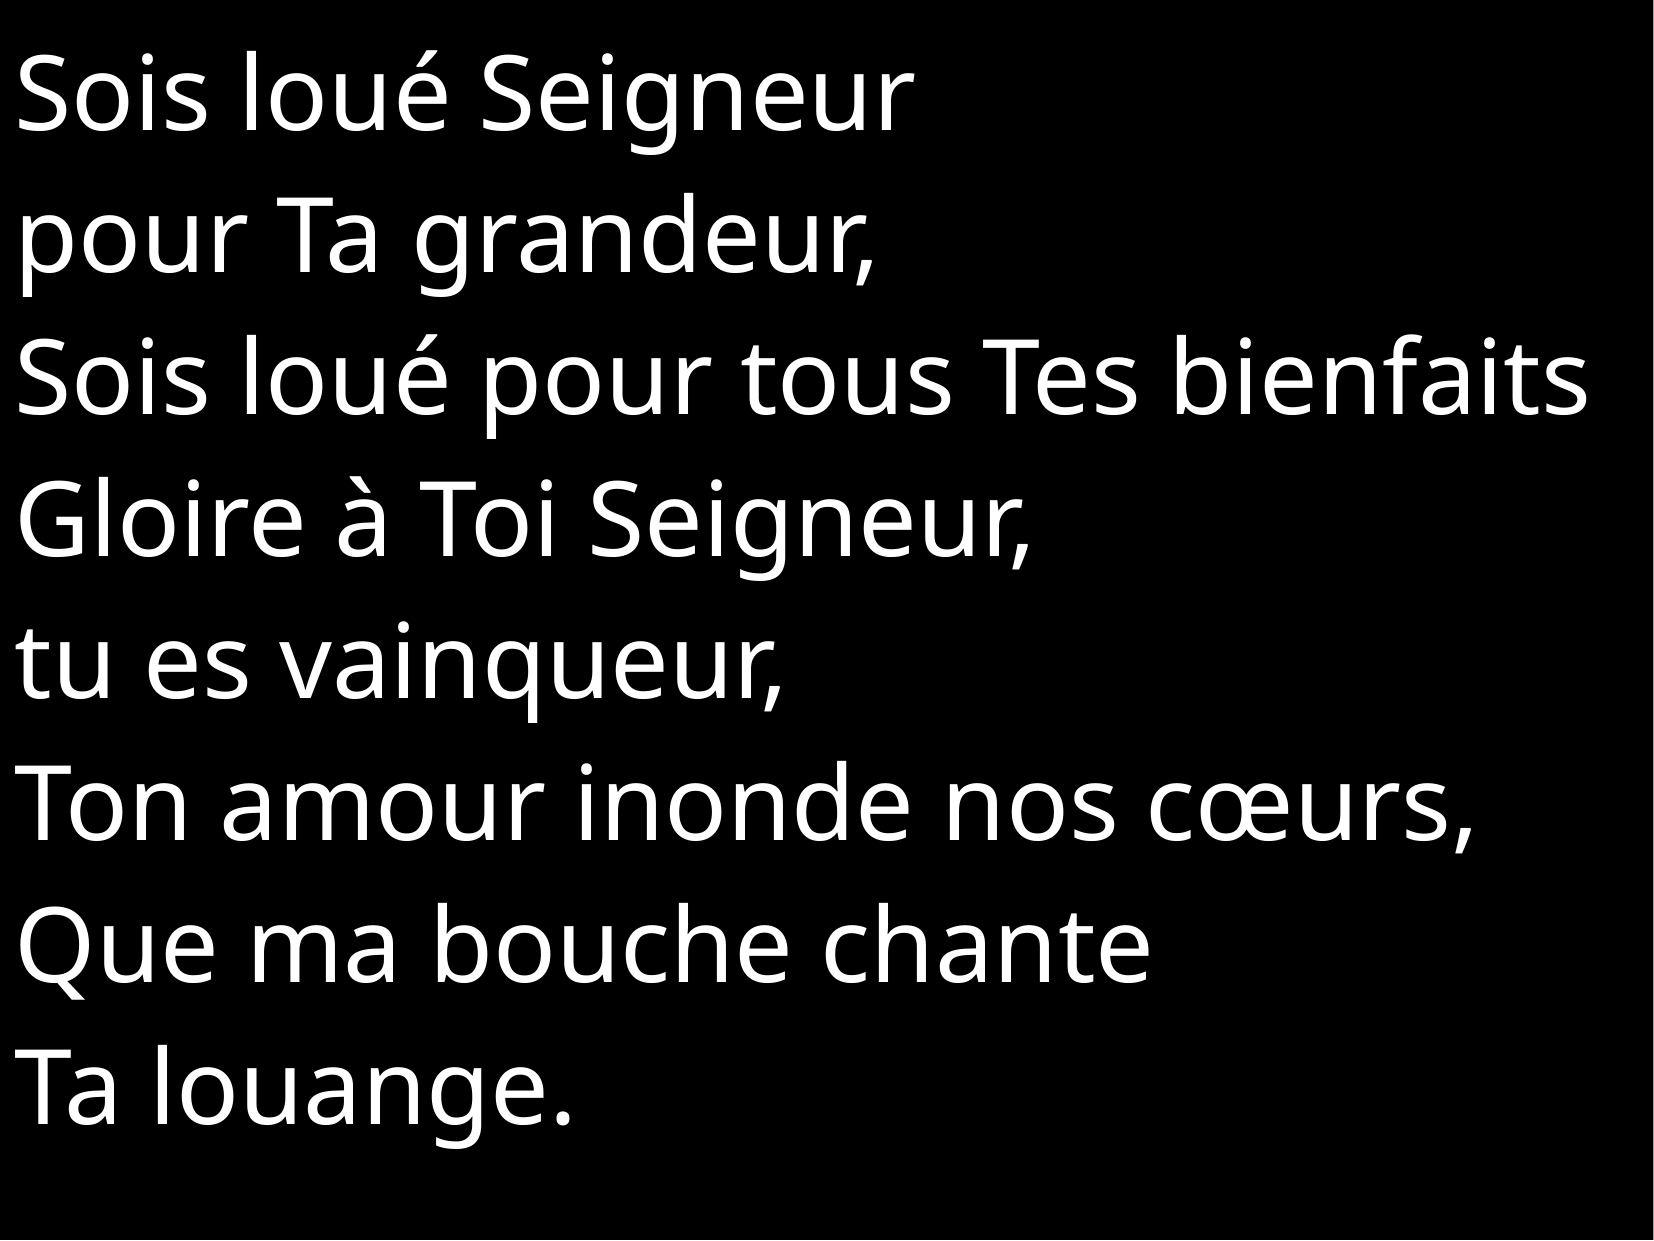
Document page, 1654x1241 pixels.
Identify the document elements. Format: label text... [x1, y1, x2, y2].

text_box Sois loué Seigneur pour Ta grandeur, Sois loué pour tous Tes bienfaits Gloire à Toi Seigneur, tu es vainqueur, Ton amour inonde nos cœurs, Que ma bouche chante Ta louange. . [0, 11, 1654, 1241]
